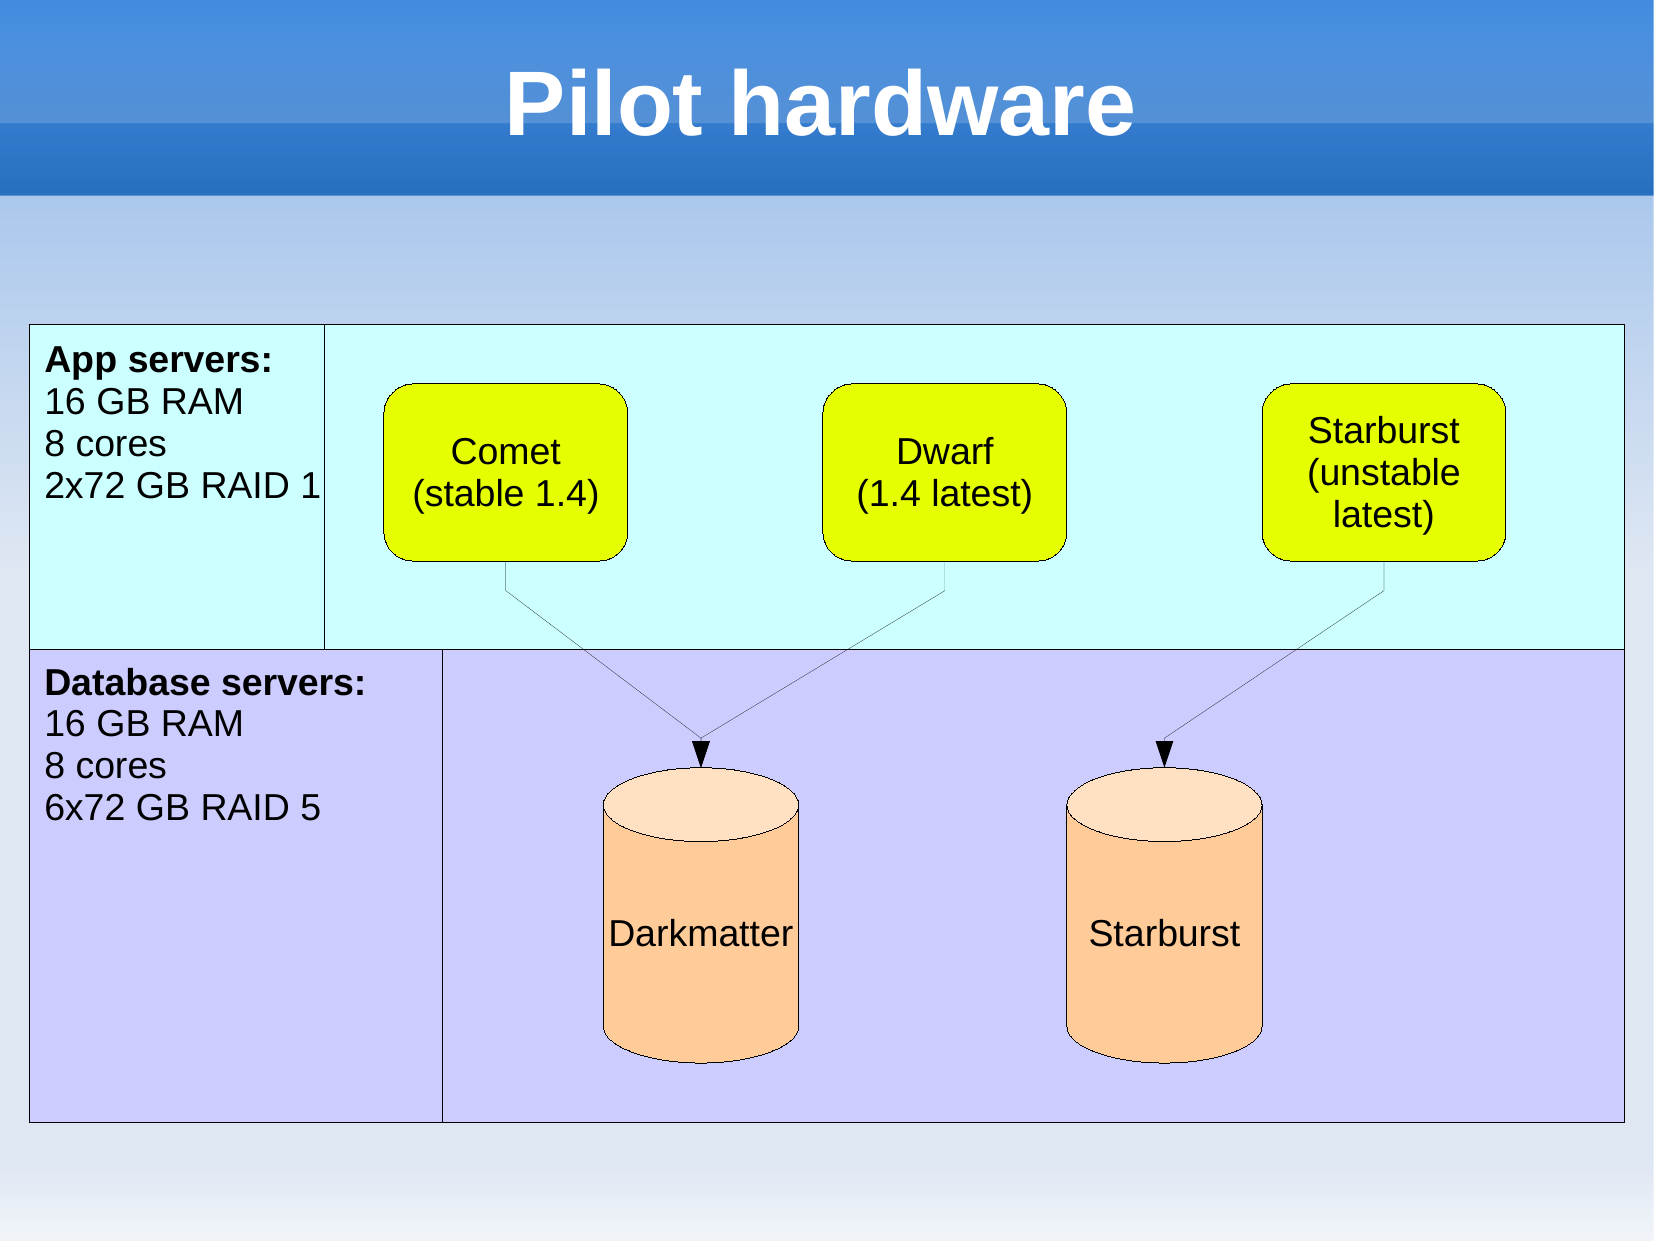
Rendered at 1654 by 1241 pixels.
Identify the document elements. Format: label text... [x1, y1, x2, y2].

text_box [29, 324, 1625, 1123]
text_box Starburst (unstable latest) [1262, 383, 1506, 562]
text_box [29, 324, 324, 330]
text_box App servers: 16 GB RAM 8 cores 2x72 GB RAID 1 [29, 330, 336, 514]
text_box Darkmatter [603, 809, 799, 1064]
text_box Comet (stable 1.4) [383, 383, 628, 562]
text_box Starburst [1066, 806, 1263, 1064]
text_box Database servers: 16 GB RAM 8 cores 6x72 GB RAID 5 [29, 653, 381, 837]
title Pilot hardware [76, 0, 1565, 208]
picture [0, 0, 1654, 1241]
text_box Dwarf (1.4 latest) [822, 383, 1067, 562]
